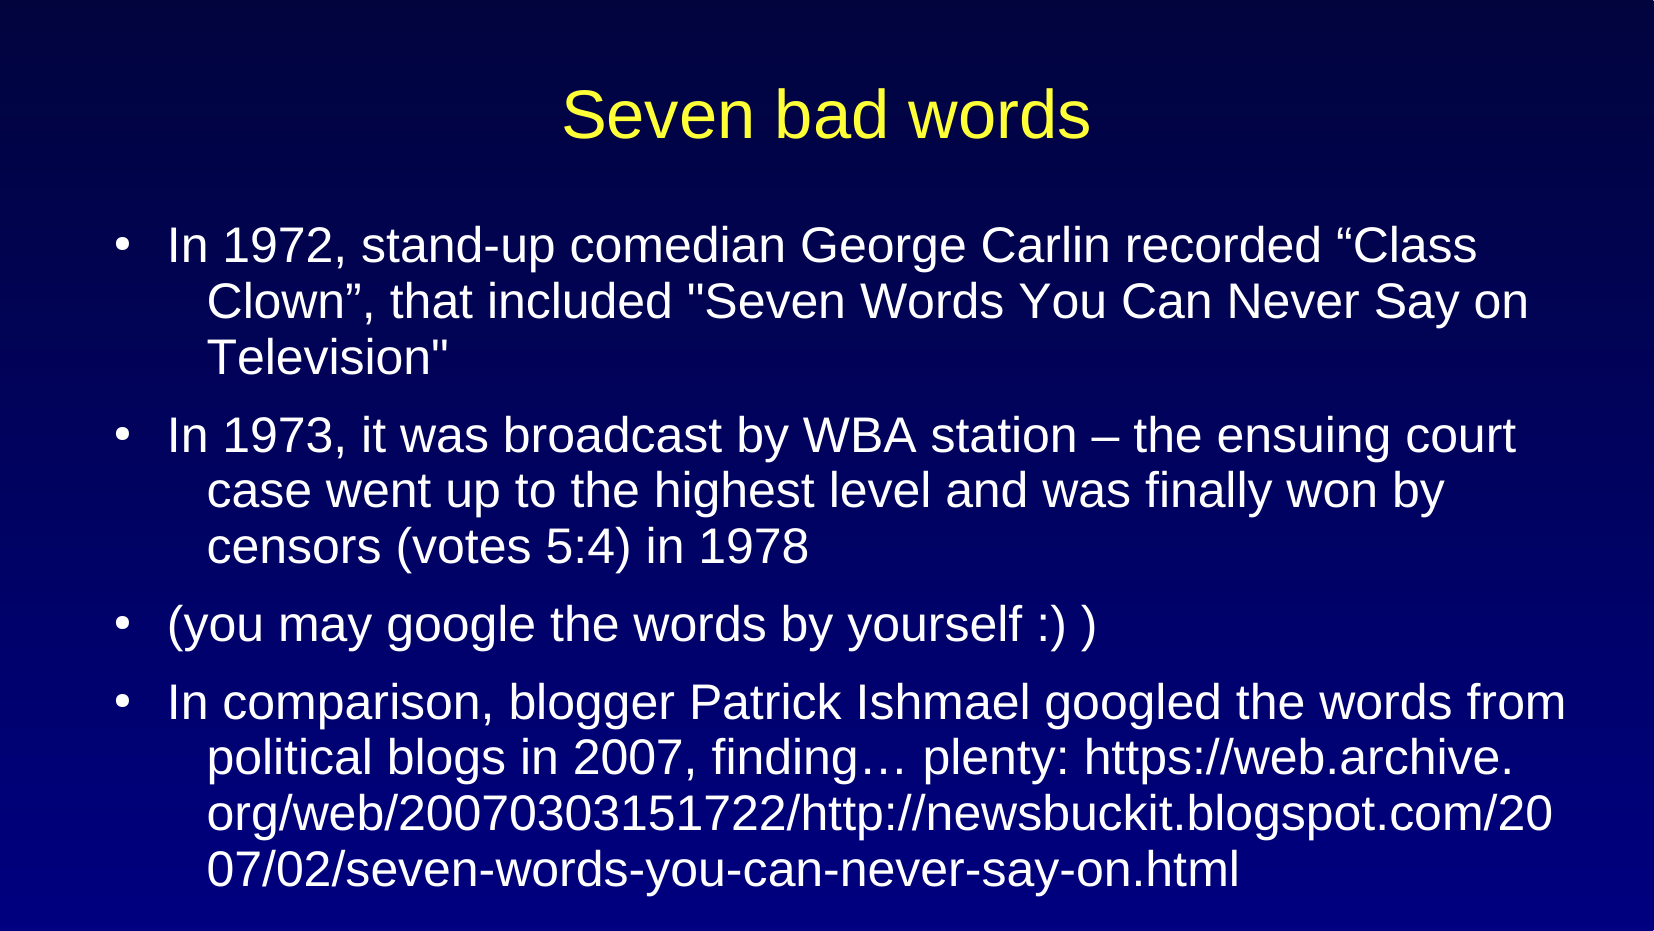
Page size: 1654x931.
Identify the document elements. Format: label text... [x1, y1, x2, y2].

list In 1972, stand-up comedian George Carlin recorded “Class Clown”, that included "Seven Words You Can Never Say on Television" In 1973, it was broadcast by WBA station – the ensuing court case went up to the highest level and was finally won by censors (votes 5:4) in 1978 (you may google the words by yourself :) ) In comparison, blogger Patrick Ishmael googled the words from political blogs in 2007, finding… plenty: https://web.archive. org/web/20070303151722/http://newsbuckit.blogspot.com/2007/02/seven-words-you-can-never-say-on.html [82, 217, 1571, 898]
title Seven bad words [82, 37, 1571, 193]
